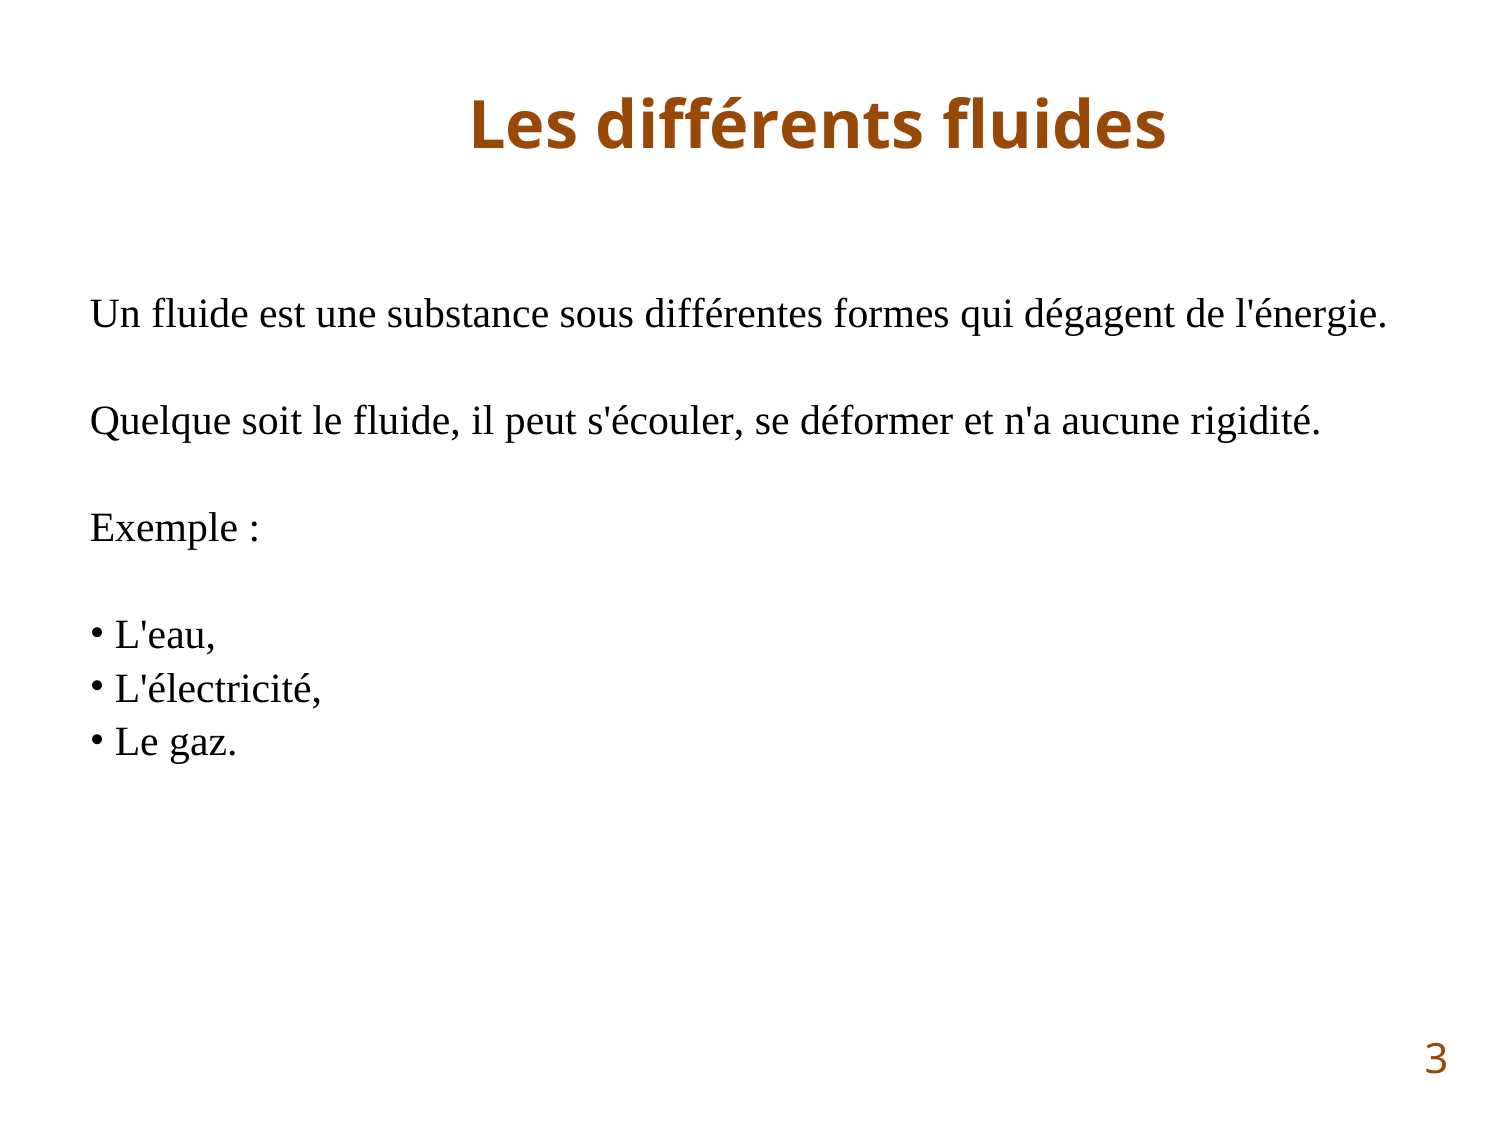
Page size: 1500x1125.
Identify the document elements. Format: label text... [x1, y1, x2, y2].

text_box Un fluide est une substance sous différentes formes qui dégagent de l'énergie. Quelque soit le fluide, il peut s'écouler, se déformer et n'a aucune rigidité. Exemple : L'eau, L'électricité, Le gaz. [75, 274, 1419, 772]
text_box <numéro> [1113, 1029, 1464, 1090]
title Les différents fluides [183, 45, 1454, 200]
